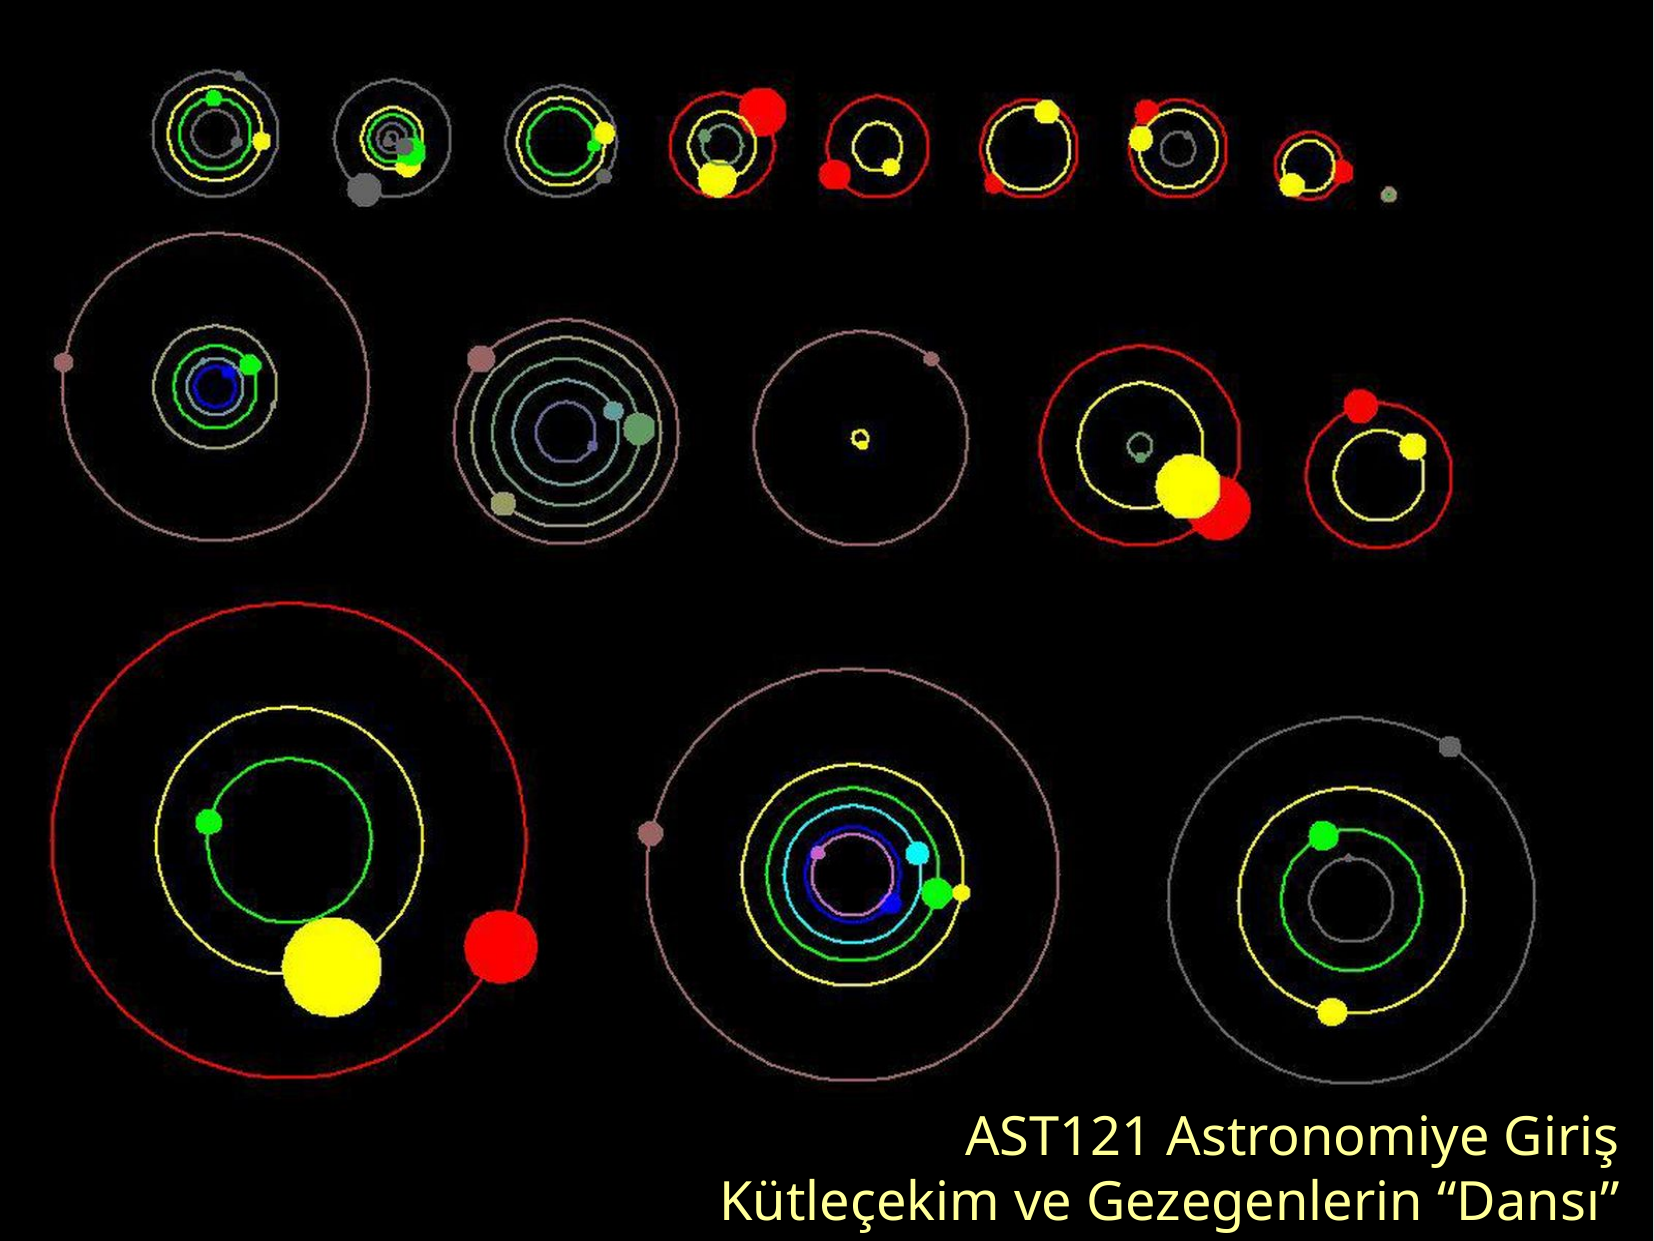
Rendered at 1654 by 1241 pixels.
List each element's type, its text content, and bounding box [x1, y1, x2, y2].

title AST121 Astronomiye Giriş Kütleçekim ve Gezegenlerin “Dansı” [570, 1095, 1636, 1237]
picture [0, 0, 1654, 1241]
